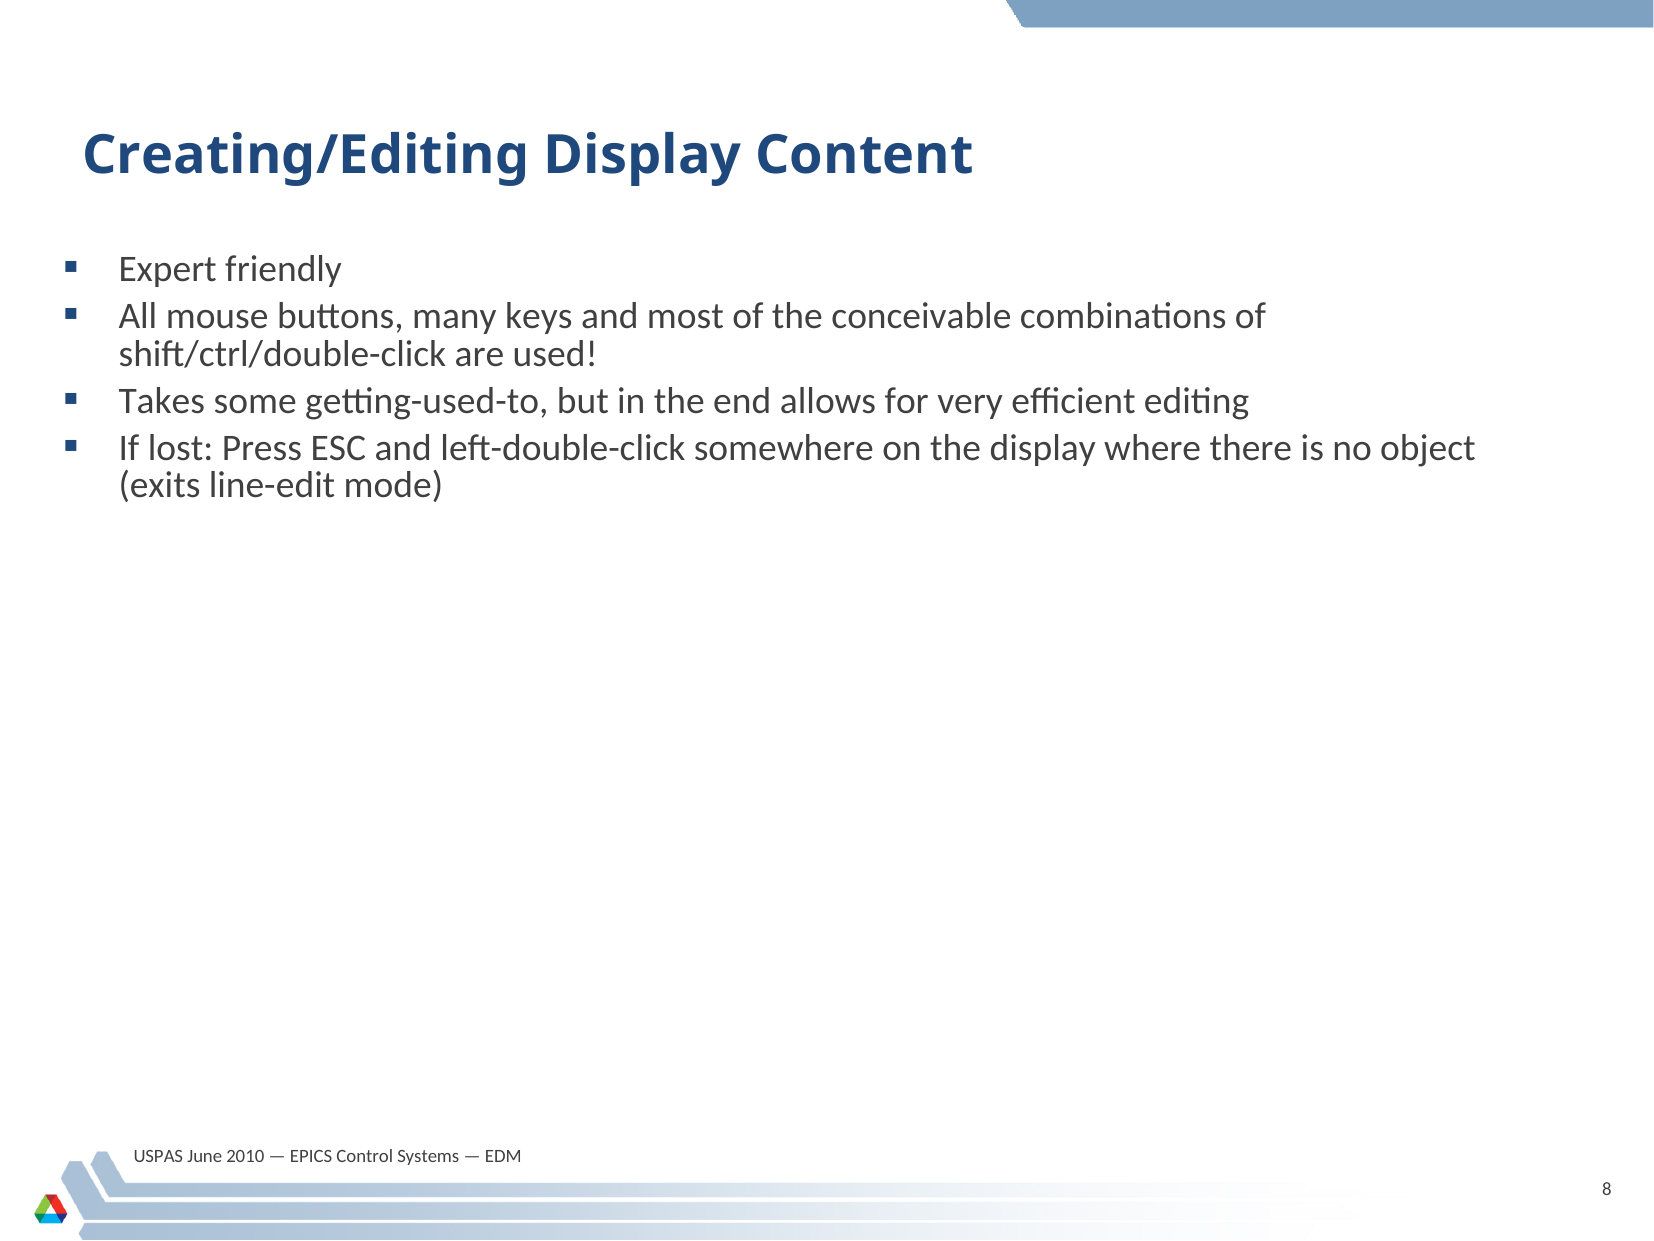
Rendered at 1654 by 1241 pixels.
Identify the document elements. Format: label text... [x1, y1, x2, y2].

picture [0, 1143, 1654, 1240]
title Creating/Editing Display Content [82, 49, 1571, 257]
list Expert friendly All mouse buttons, many keys and most of the conceivable combinations of shift/ctrl/double-click are used! Takes some getting-used-to, but in the end allows for very efficient editing If lost: Press ESC and left-double-click somewhere on the display where there is no object (exits line-edit mode) [62, 253, 1498, 799]
picture [0, 0, 1654, 29]
